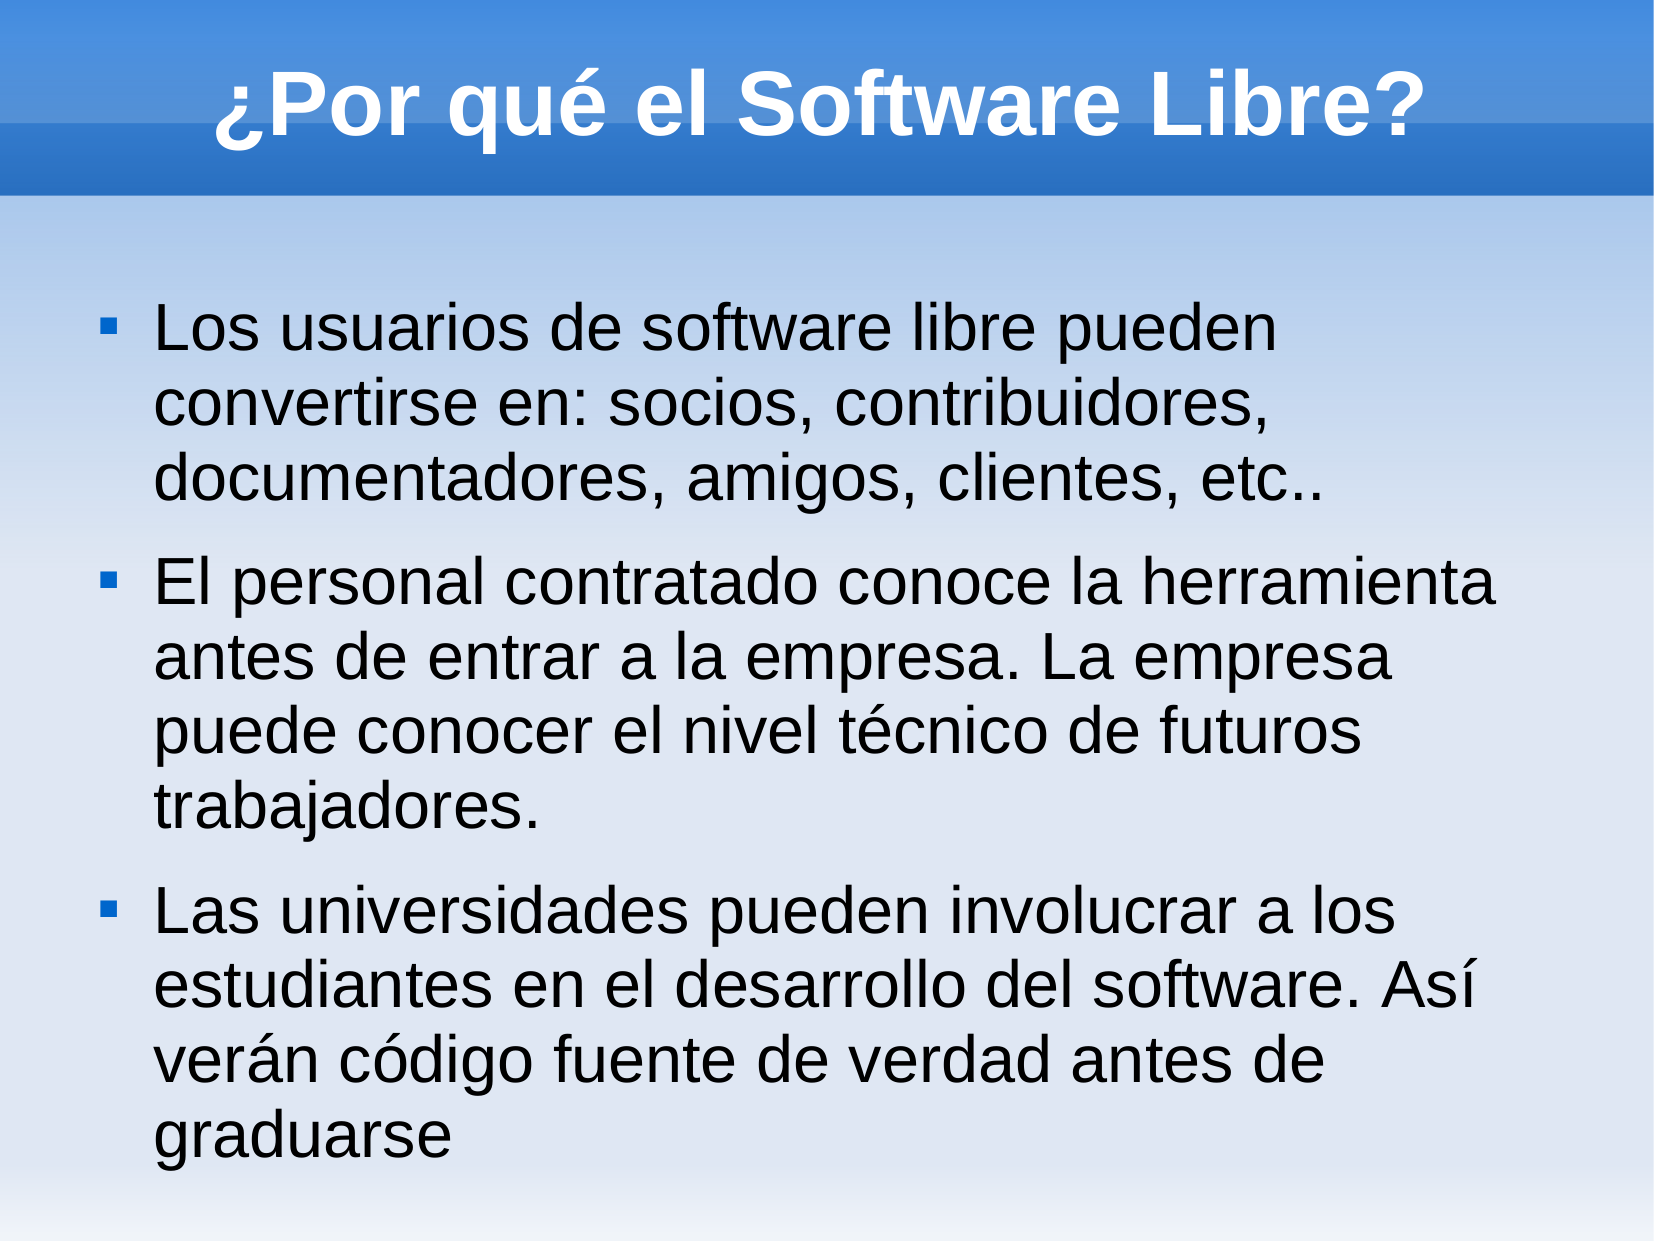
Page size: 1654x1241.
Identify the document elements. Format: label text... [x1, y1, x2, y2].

list Los usuarios de software libre pueden convertirse en: socios, contribuidores, documentadores, amigos, clientes, etc.. El personal contratado conoce la herramienta antes de entrar a la empresa. La empresa puede conocer el nivel técnico de futuros trabajadores. Las universidades pueden involucrar a los estudiantes en el desarrollo del software. Así verán código fuente de verdad antes de graduarse [82, 290, 1571, 1172]
picture [0, 0, 1654, 1241]
title ¿Por qué el Software Libre? [76, 7, 1565, 200]
